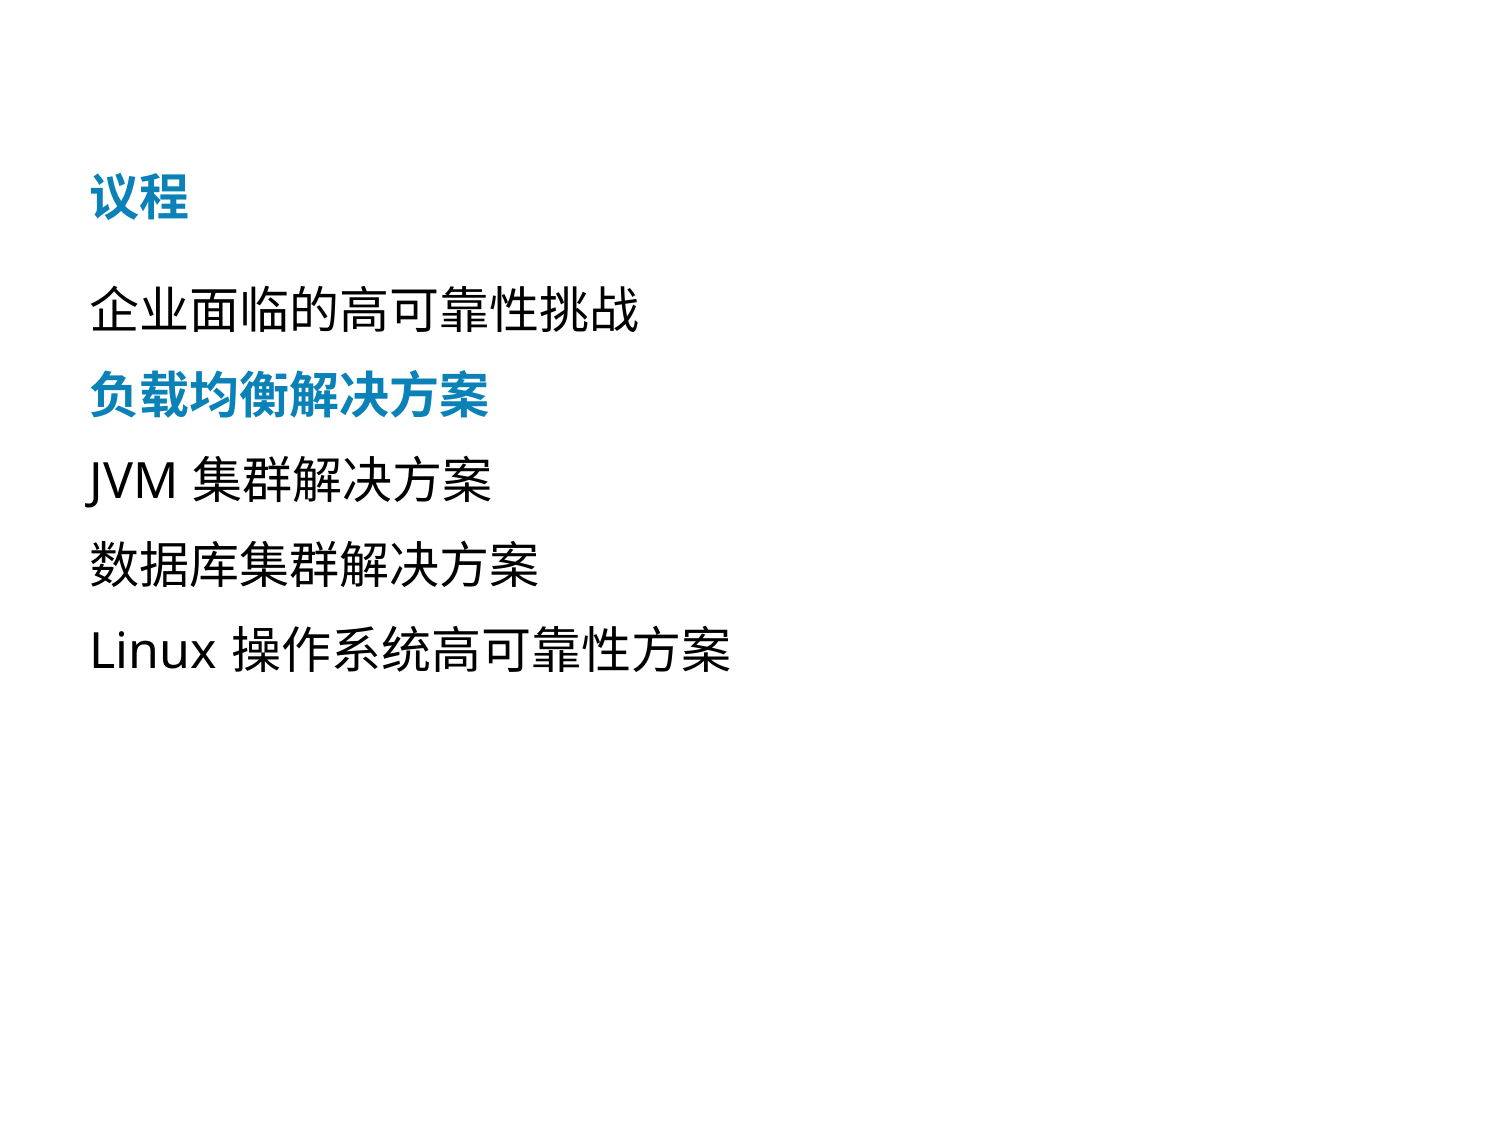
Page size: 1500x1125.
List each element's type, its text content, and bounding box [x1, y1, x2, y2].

list 企业面临的高可靠性挑战 负载均衡解决方案 JVM集群解决方案 数据库集群解决方案 Linux操作系统高可靠性方案 [75, 262, 1426, 1006]
title 议程 [75, 153, 703, 233]
